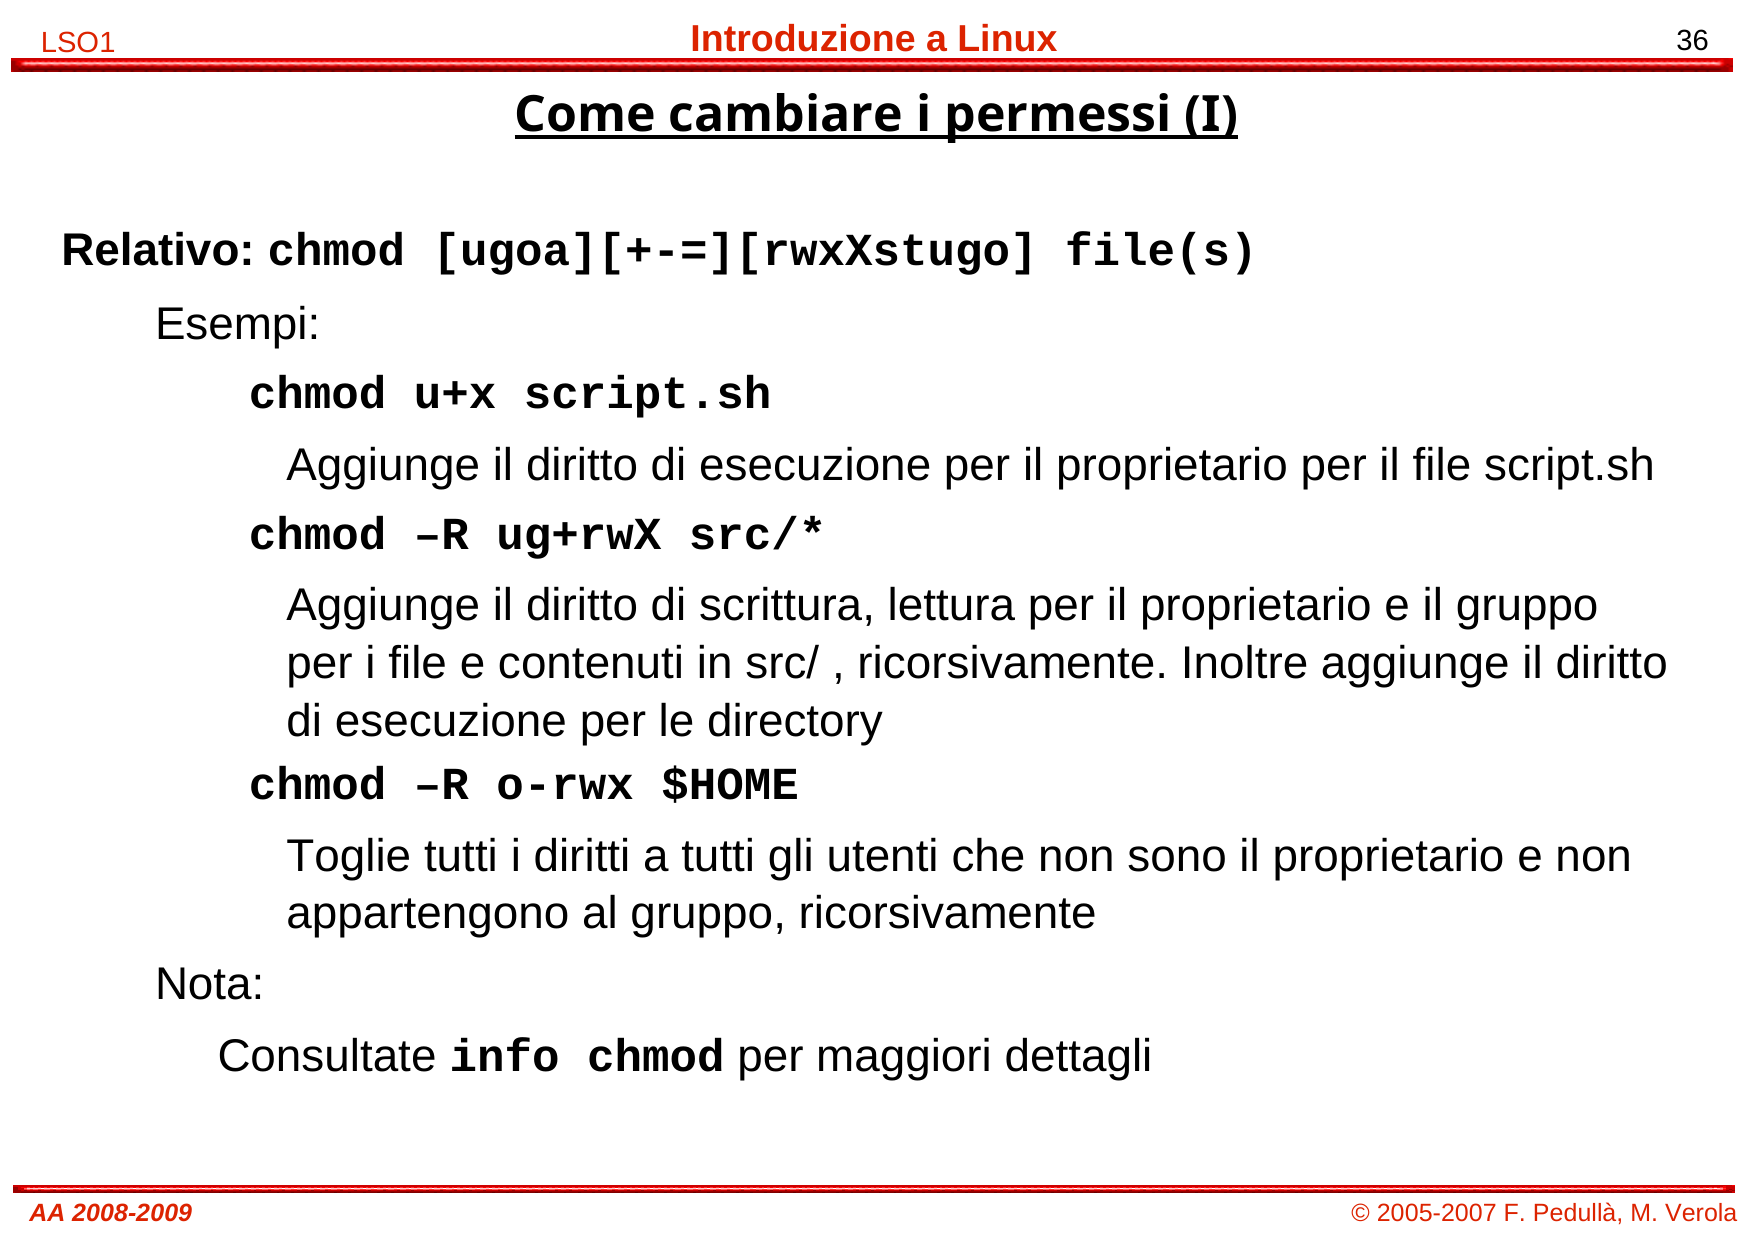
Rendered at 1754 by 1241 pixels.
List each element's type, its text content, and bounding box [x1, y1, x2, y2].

list Relativo: chmod [ugoa][+-=][rwxXstugo] file(s) Esempi: chmod u+x script.sh Aggiunge il diritto di esecuzione per il proprietario per il file script.sh chmod –R ug+rwX src/* Aggiunge il diritto di scrittura, lettura per il proprietario e il gruppo per i file e contenuti in src/ , ricorsivamente. Inoltre aggiunge il diritto di esecuzione per le directory chmod –R o-rwx $HOME Toglie tutti i diritti a tutti gli utenti che non sono il proprietario e non appartengono al gruppo, ricorsivamente Nota: Consultate info chmod per maggiori dettagli [46, 215, 1684, 1146]
picture [13, 1185, 1735, 1193]
picture [11, 58, 1733, 72]
title Come cambiare i permessi (I) [447, 66, 1306, 162]
